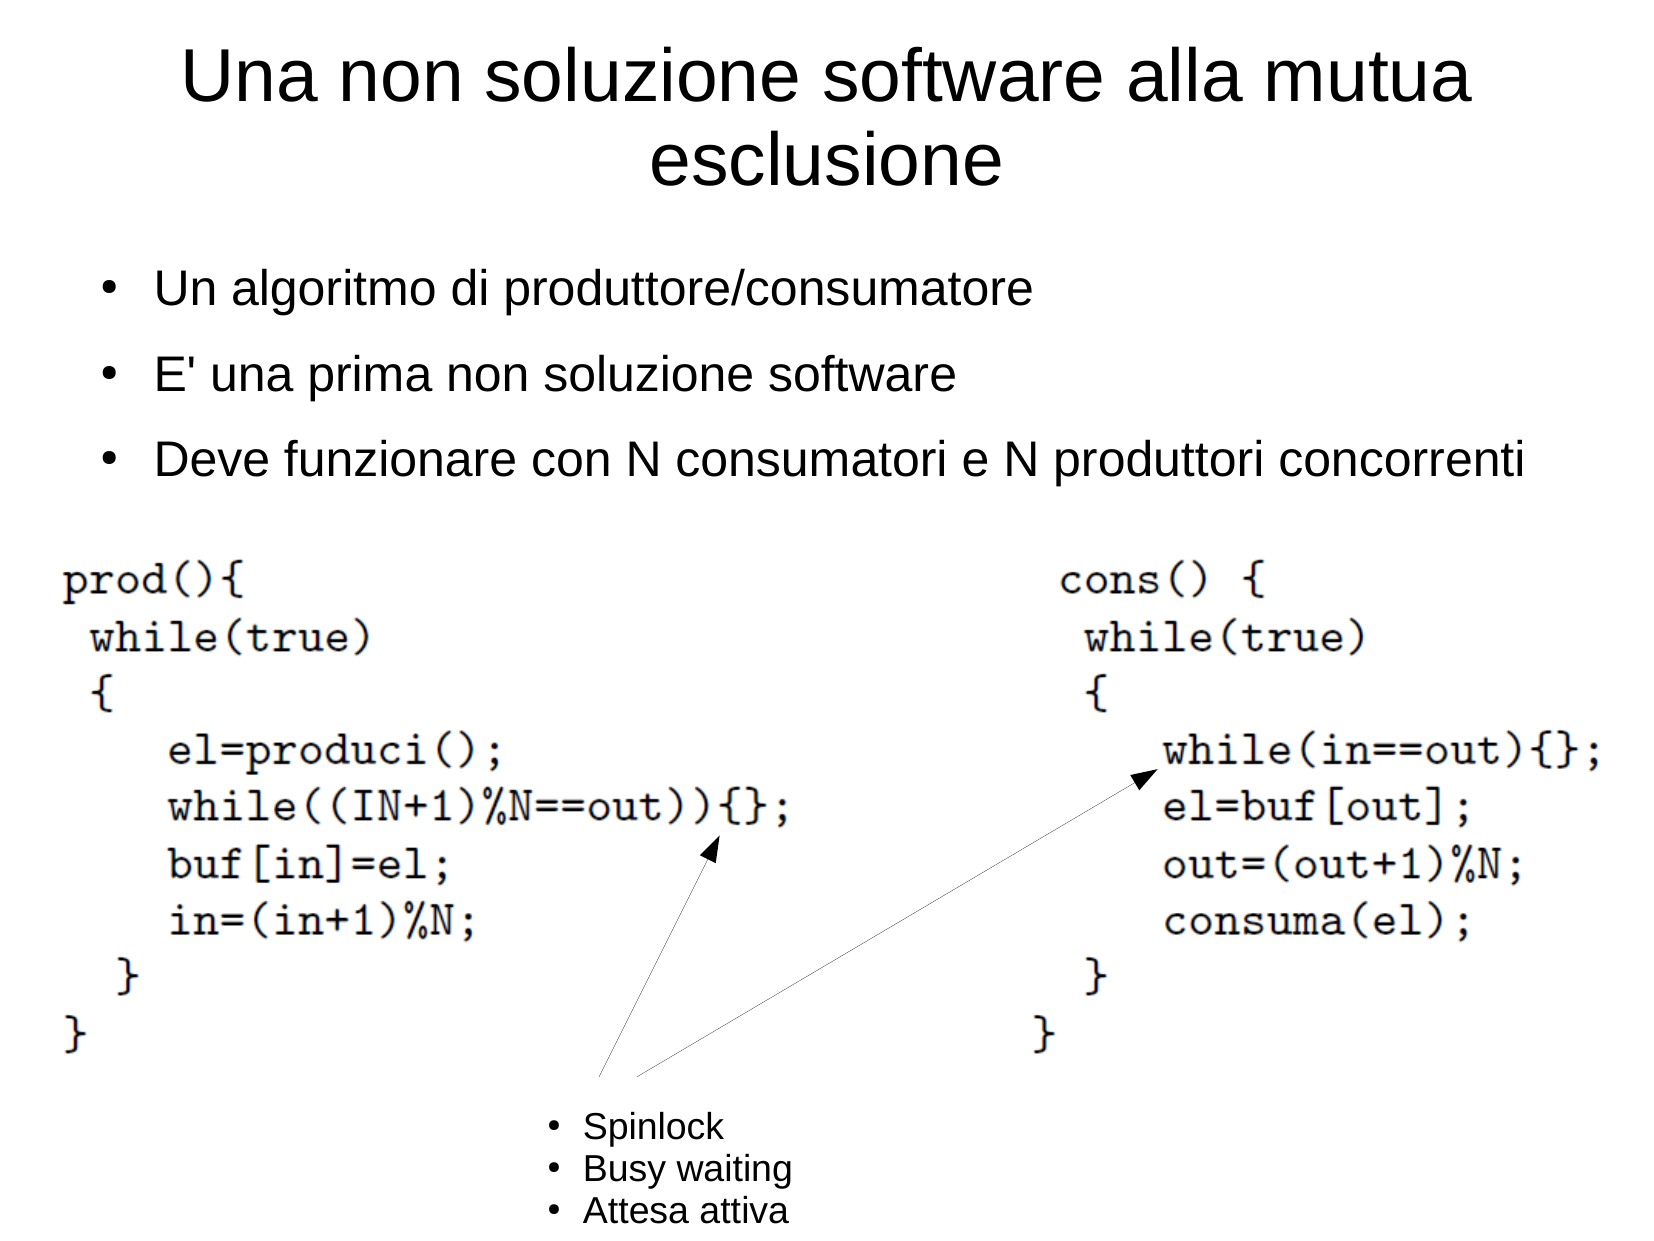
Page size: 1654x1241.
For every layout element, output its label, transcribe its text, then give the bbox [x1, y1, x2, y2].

title Una non soluzione software alla mutua esclusione [82, 13, 1571, 222]
text_box Spinlock Busy waiting Attesa attiva [532, 1098, 1125, 1239]
list Un algoritmo di produttore/consumatore E' una prima non soluzione software Deve funzionare con N consumatori e N produttori concorrenti [82, 260, 1571, 513]
picture [14, 513, 1639, 1113]
